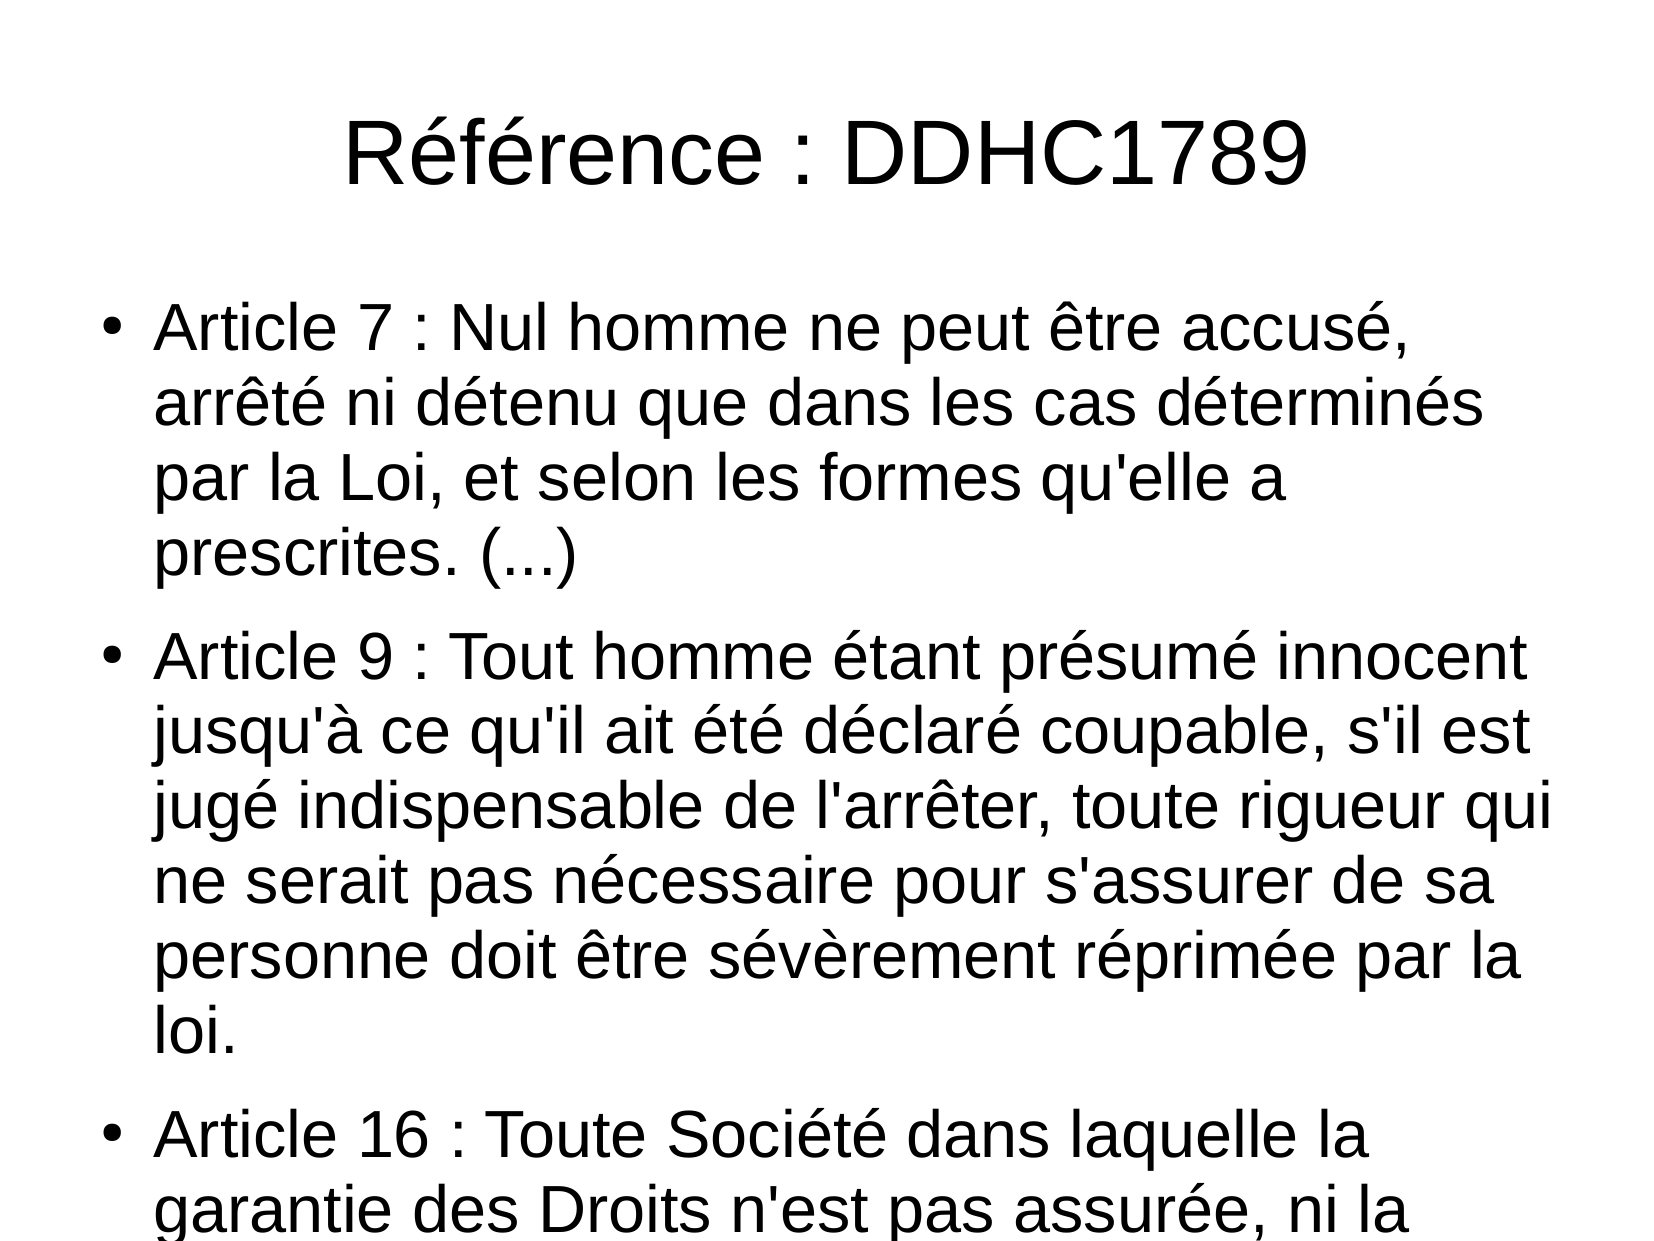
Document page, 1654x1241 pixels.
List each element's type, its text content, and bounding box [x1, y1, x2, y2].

title Référence : DDHC1789 [82, 49, 1571, 257]
list Article 7 : Nul homme ne peut être accusé, arrêté ni détenu que dans les cas déterminés par la Loi, et selon les formes qu'elle a prescrites. (...) Article 9 : Tout homme étant présumé innocent jusqu'à ce qu'il ait été déclaré coupable, s'il est jugé indispensable de l'arrêter, toute rigueur qui ne serait pas nécessaire pour s'assurer de sa personne doit être sévèrement réprimée par la loi. Article 16 : Toute Société dans laquelle la garantie des Droits n'est pas assurée, ni la séparation des Pouvoirs déterminée, n'a point de Constitution. [82, 290, 1571, 1241]
